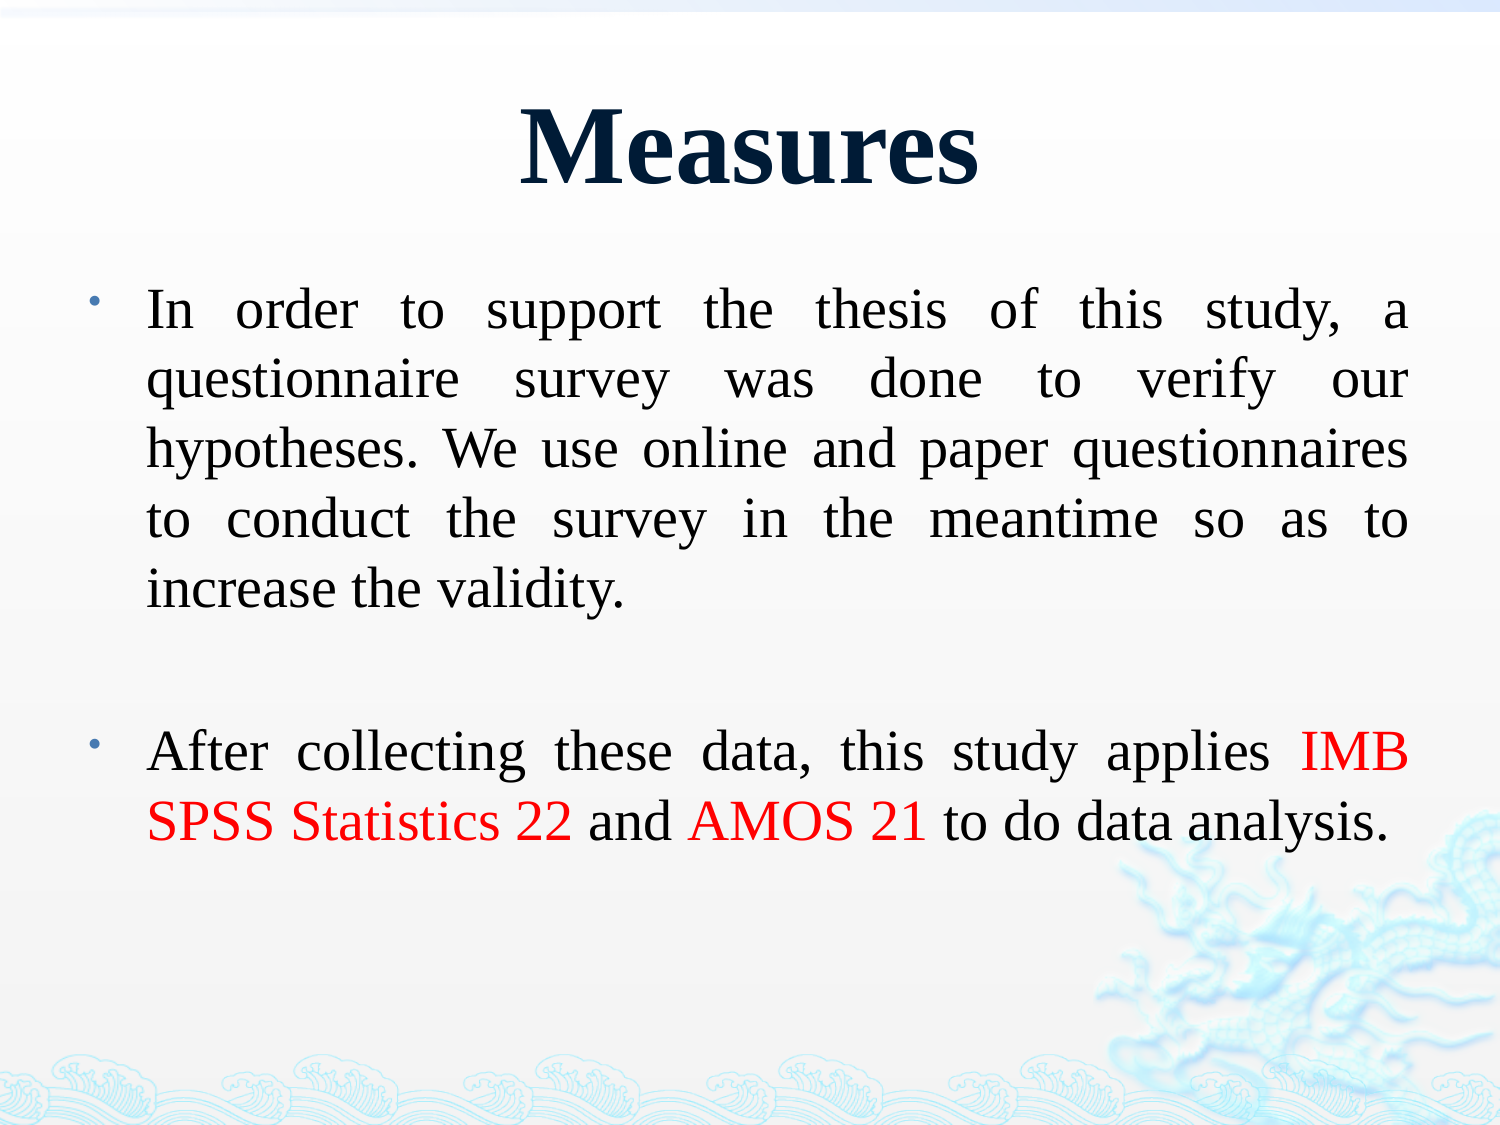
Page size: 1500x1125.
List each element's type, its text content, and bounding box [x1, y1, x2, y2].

title Measures [75, 45, 1425, 233]
picture [0, 806, 1500, 1125]
list In order to support the thesis of this study, a questionnaire survey was done to verify our hypotheses. We use online and paper questionnaires to conduct the survey in the meantime so as to increase the validity. After collecting these data, this study applies IMB SPSS Statistics 22 and AMOS 21 to do data analysis. [75, 262, 1425, 1005]
